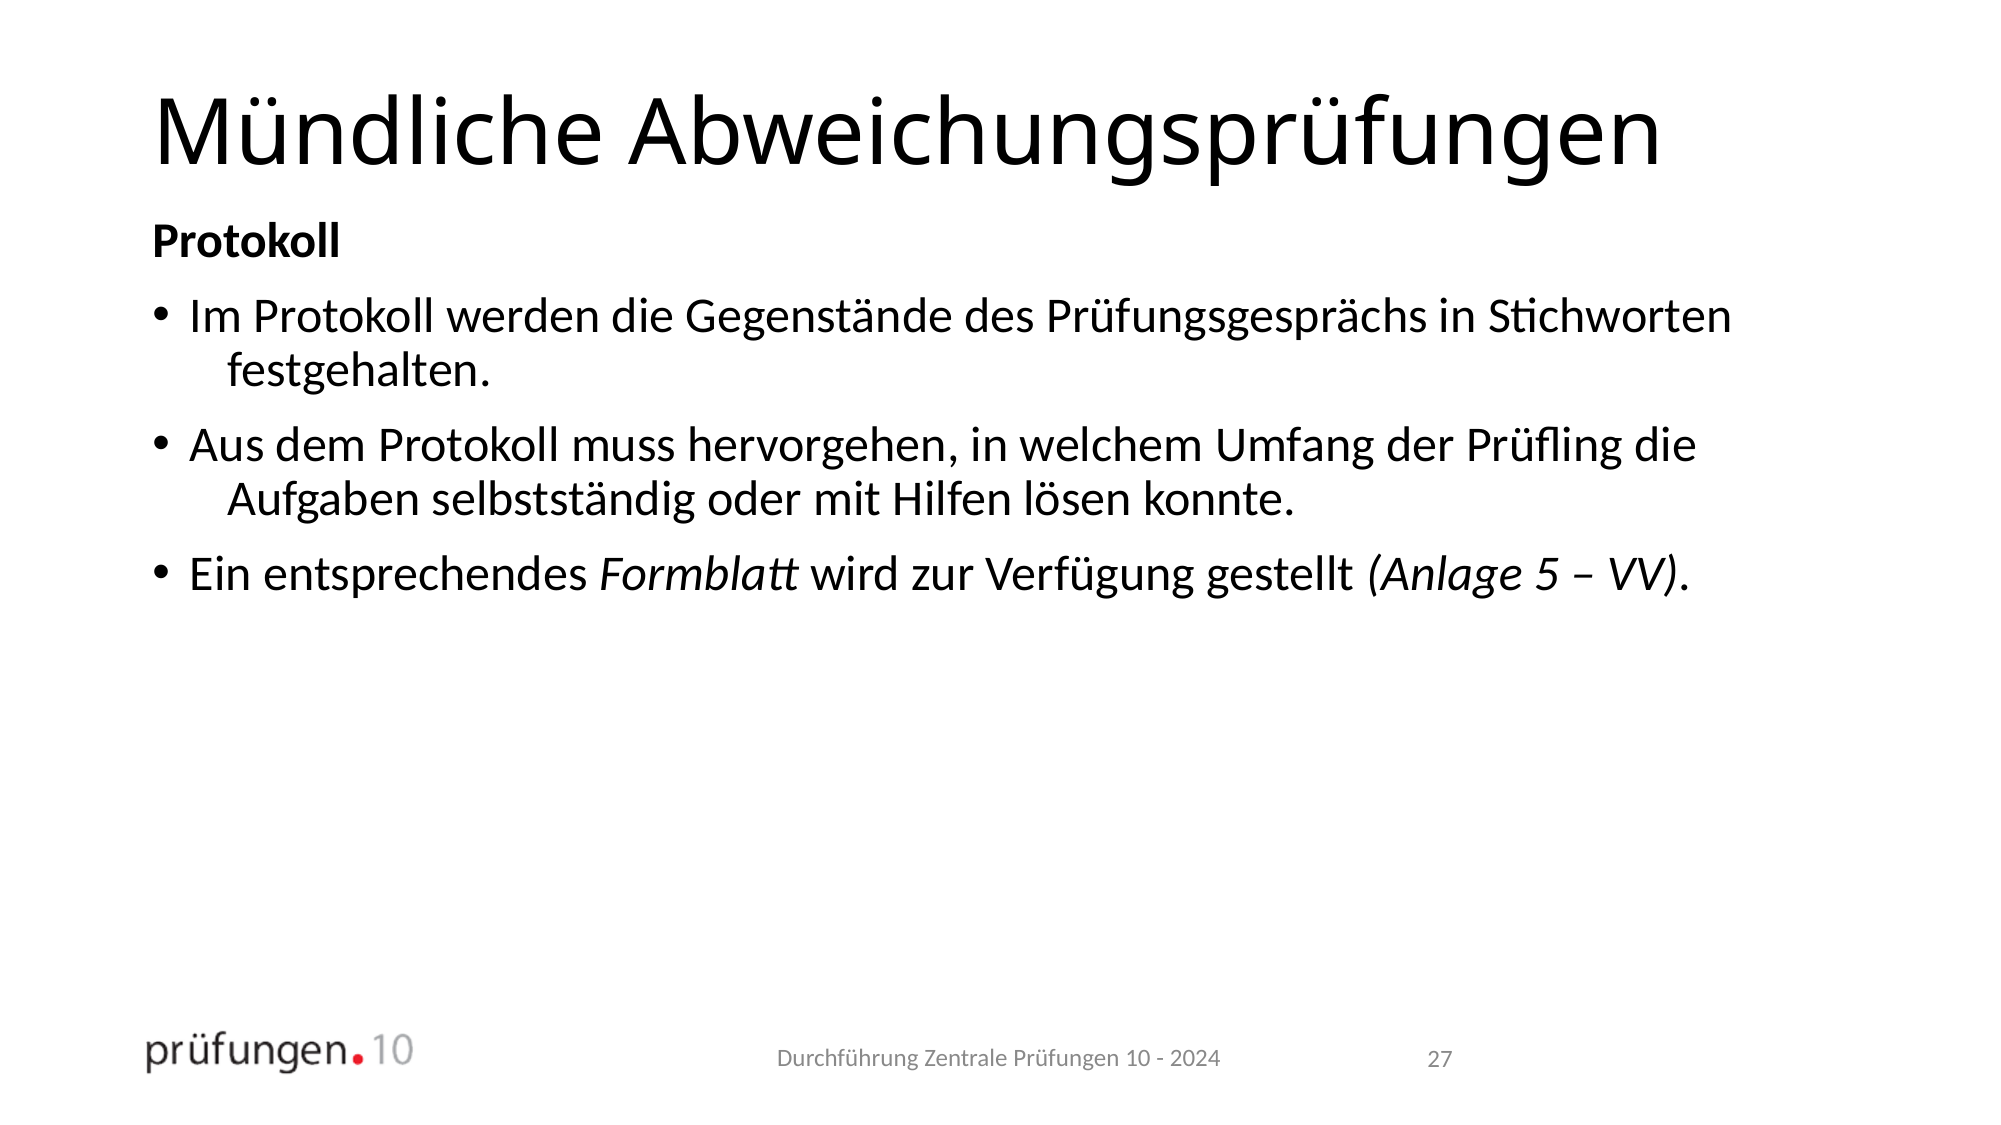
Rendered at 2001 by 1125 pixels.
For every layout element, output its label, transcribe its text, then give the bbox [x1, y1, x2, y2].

list Protokoll Im Protokoll werden die Gegenstände des Prüfungsgesprächs in Stichworten festgehalten. Aus dem Protokoll muss hervorgehen, in welchem Umfang der Prüfling die Aufgaben selbstständig oder mit Hilfen lösen konnte. Ein entsprechendes Formblatt wird zur Verfügung gestellt (Anlage 5 – VV). [137, 207, 1863, 1014]
text_box [1412, 1027, 1863, 1088]
title Mündliche Abweichungsprüfungen [137, 77, 1863, 193]
